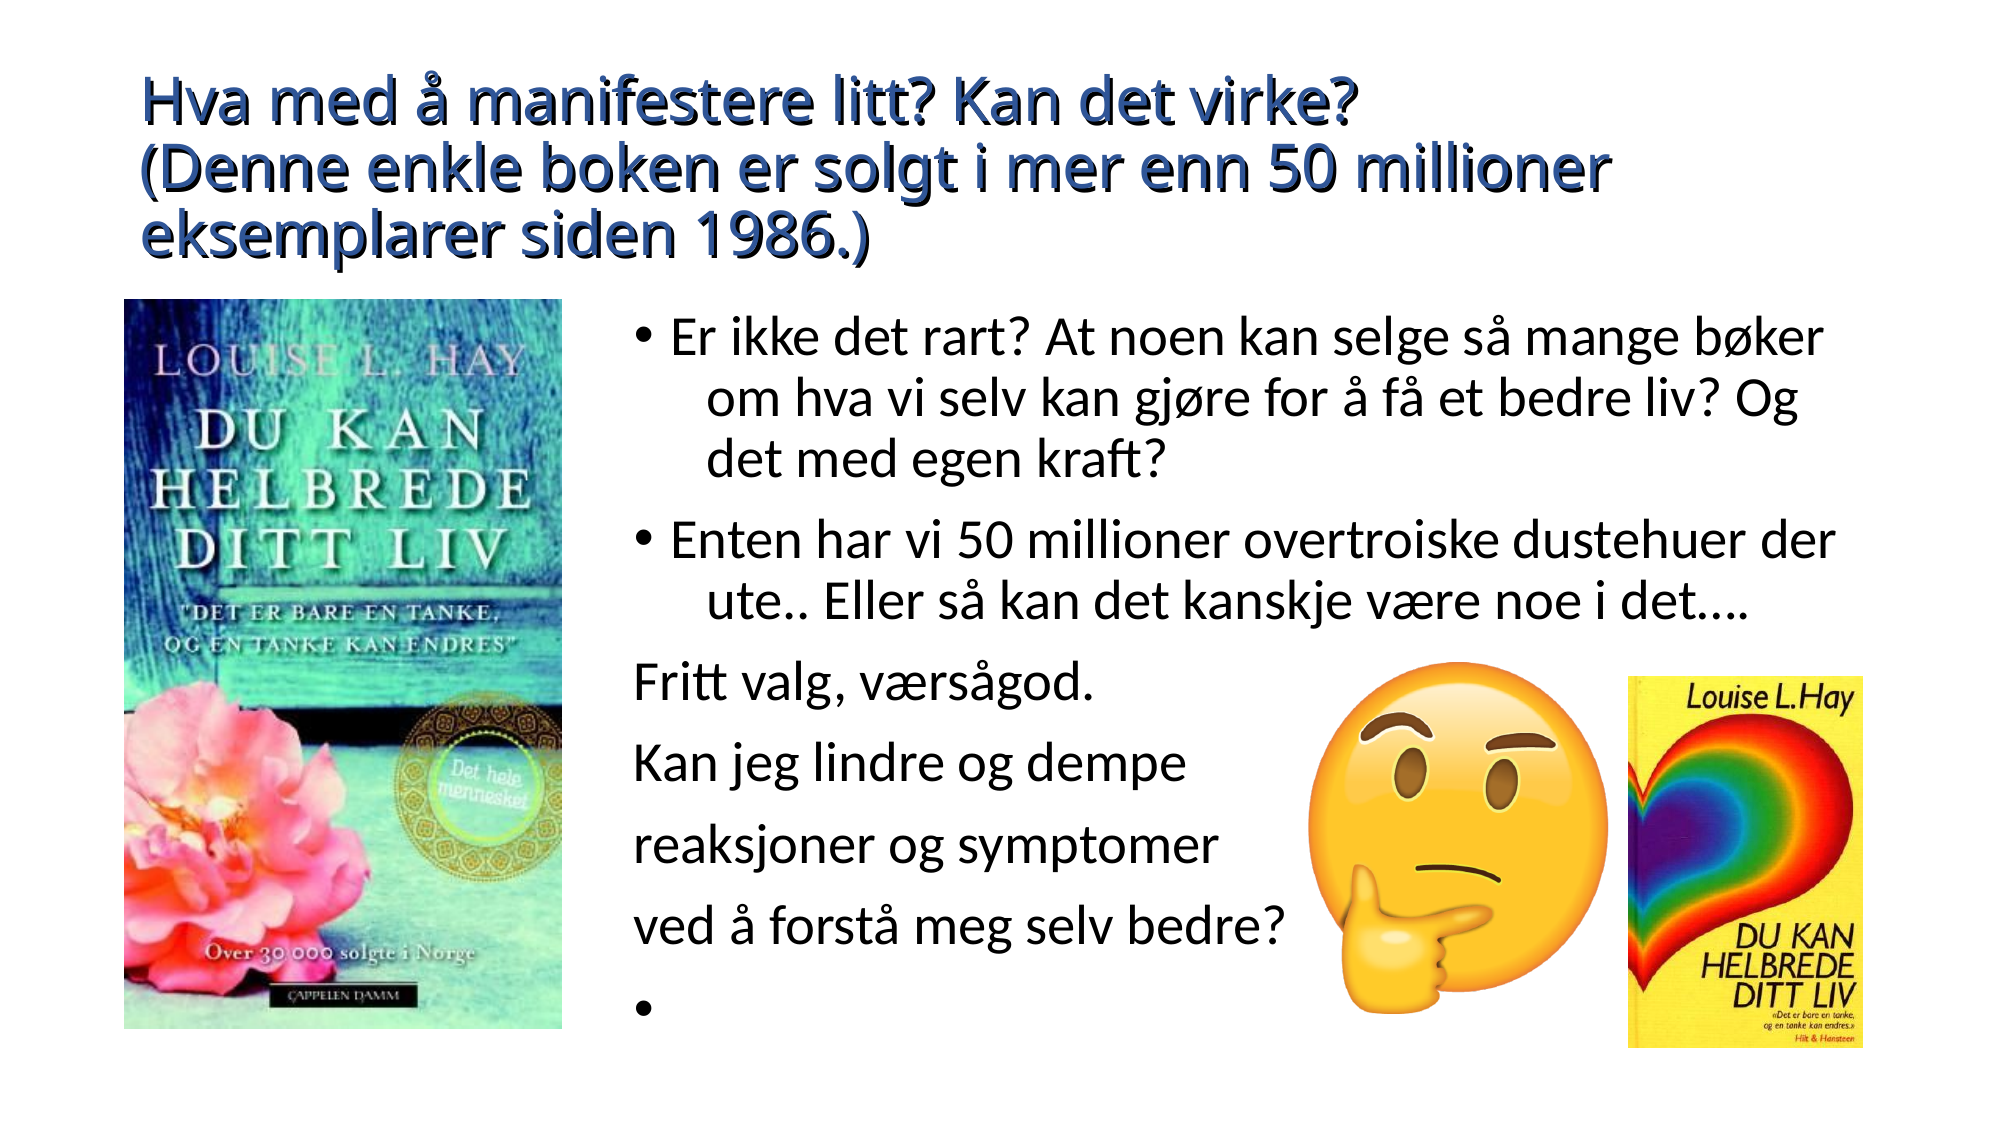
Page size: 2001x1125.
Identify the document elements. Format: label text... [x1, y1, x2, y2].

picture [1628, 676, 1863, 1048]
list Er ikke det rart? At noen kan selge så mange bøker om hva vi selv kan gjøre for å få et bedre liv? Og det med egen kraft? Enten har vi 50 millioner overtroiske dustehuer der ute.. Eller så kan det kanskje være noe i det…. Fritt valg, værsågod. Kan jeg lindre og dempe reaksjoner og symptomer ved å forstå meg selv bedre? [618, 299, 1863, 1014]
picture [1298, 662, 1618, 1014]
title Hva med å manifestere litt? Kan det virke? (Denne enkle boken er solgt i mer enn 50 millioner eksemplarer siden 1986.) [124, 59, 1863, 278]
picture [124, 299, 562, 1029]
